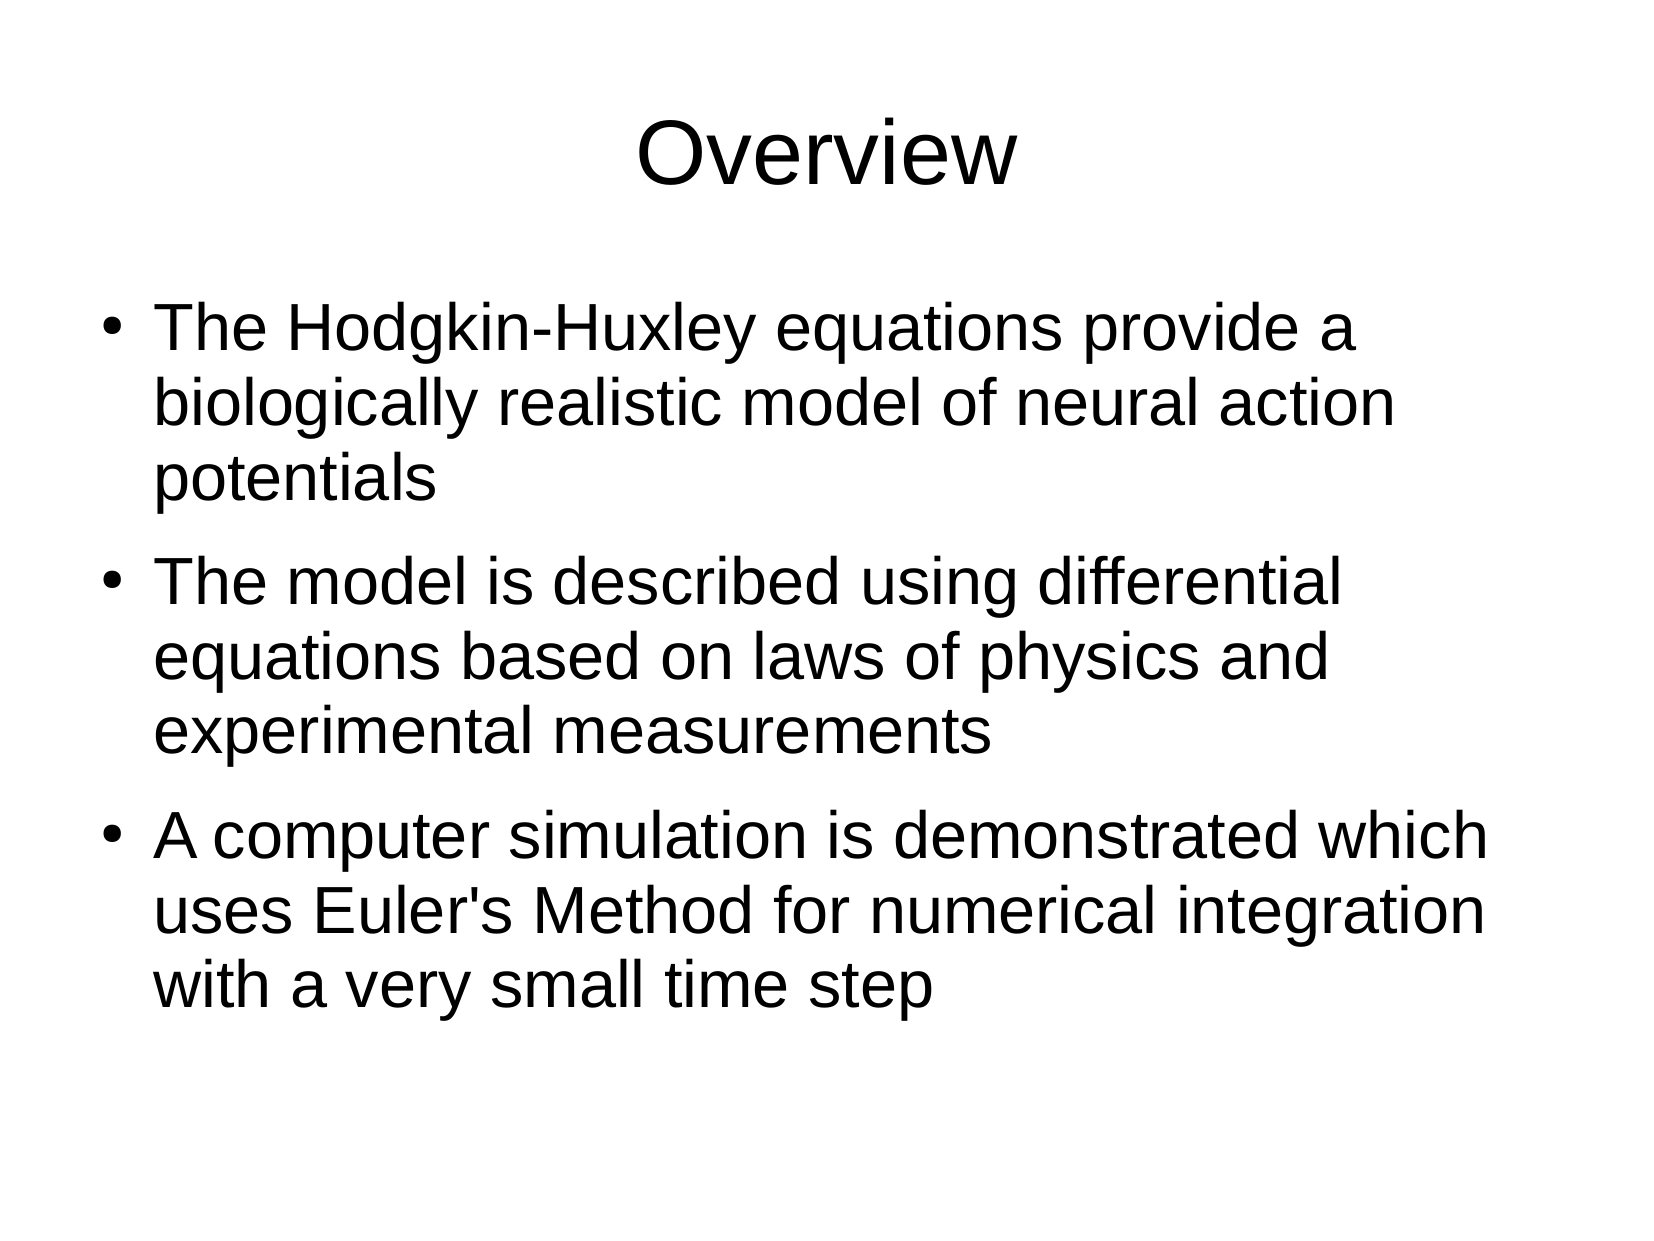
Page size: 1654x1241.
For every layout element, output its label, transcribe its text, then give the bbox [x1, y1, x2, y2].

list The Hodgkin-Huxley equations provide a biologically realistic model of neural action potentials The model is described using differential equations based on laws of physics and experimental measurements A computer simulation is demonstrated which uses Euler's Method for numerical integration with a very small time step [82, 290, 1571, 1109]
title Overview [82, 49, 1571, 257]
